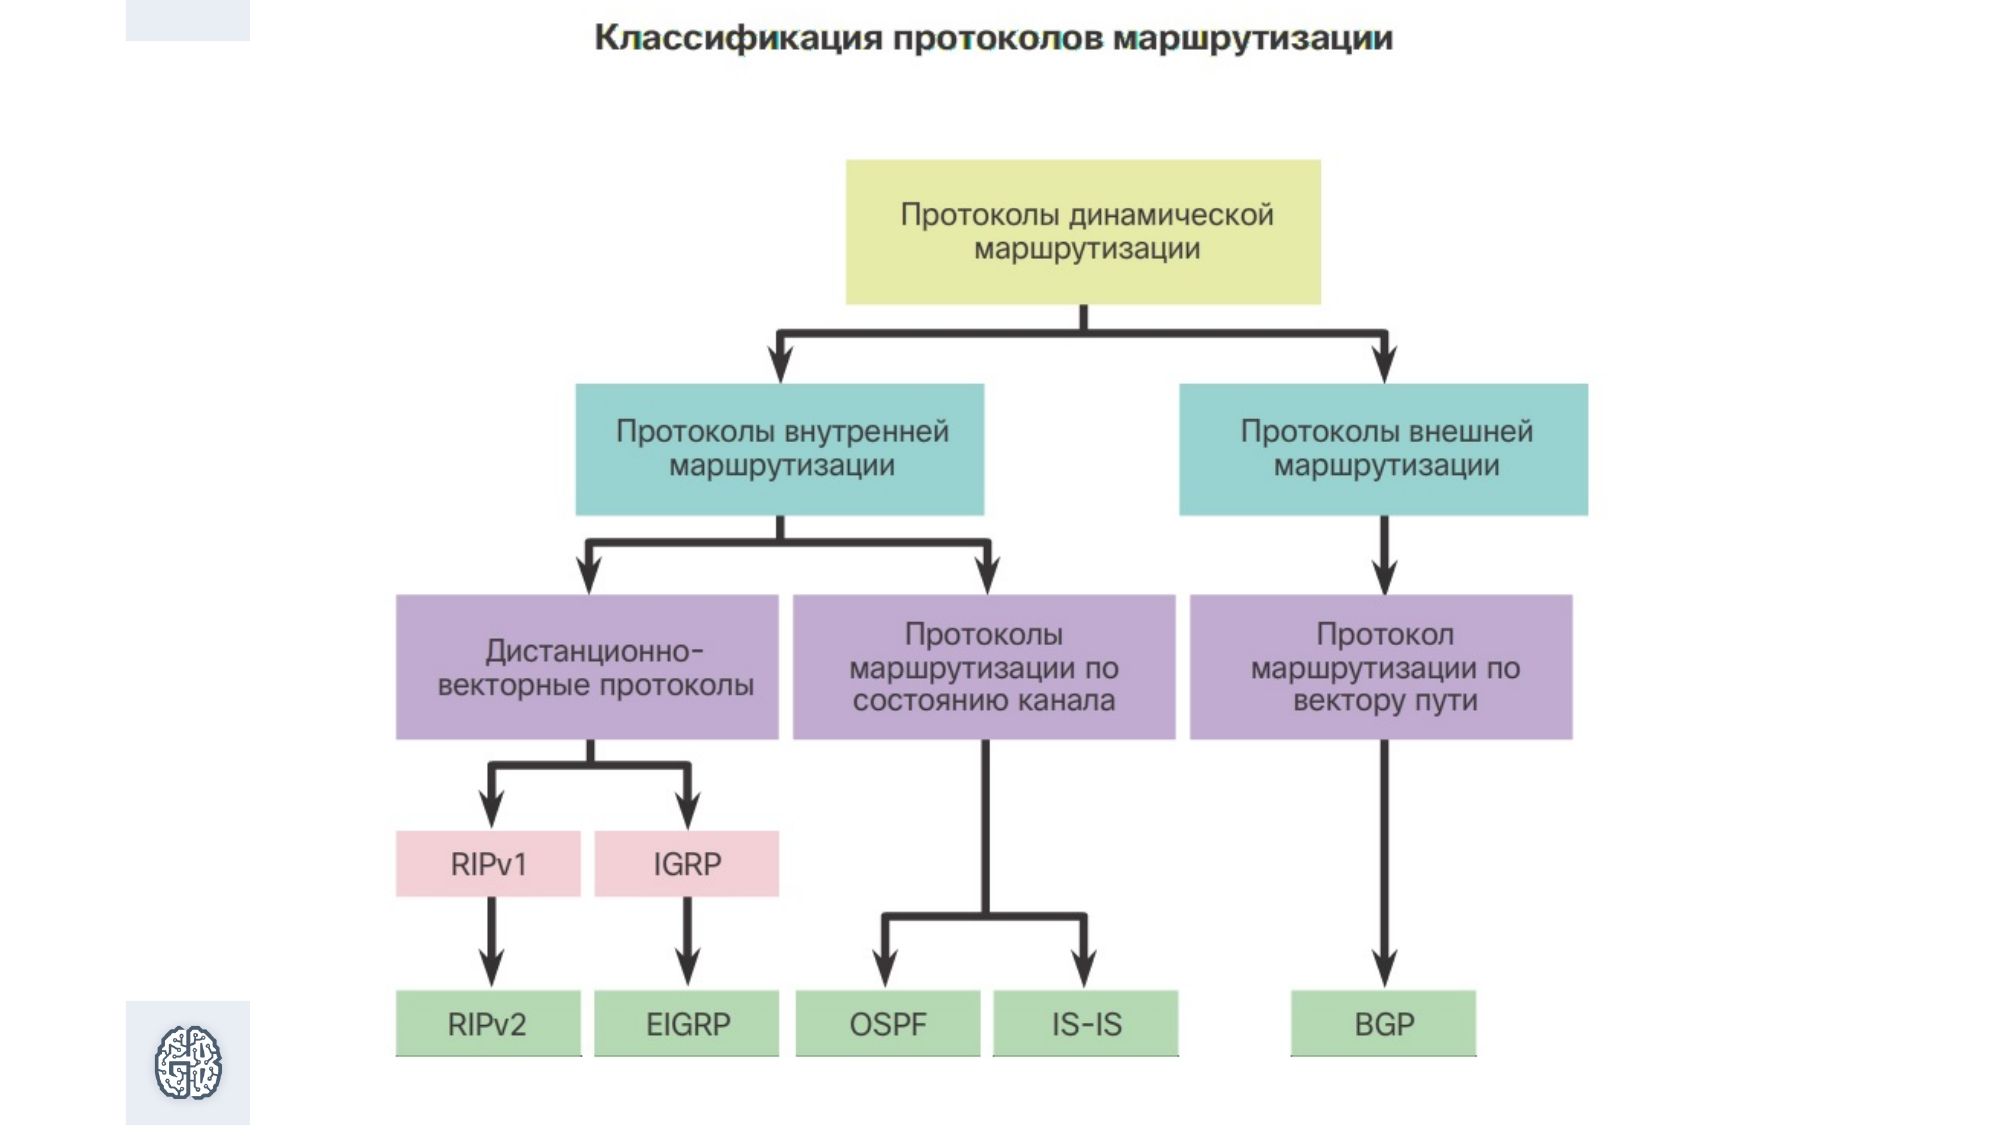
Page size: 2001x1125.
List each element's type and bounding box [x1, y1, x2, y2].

picture [361, 7, 1639, 1083]
picture [144, 1016, 232, 1110]
